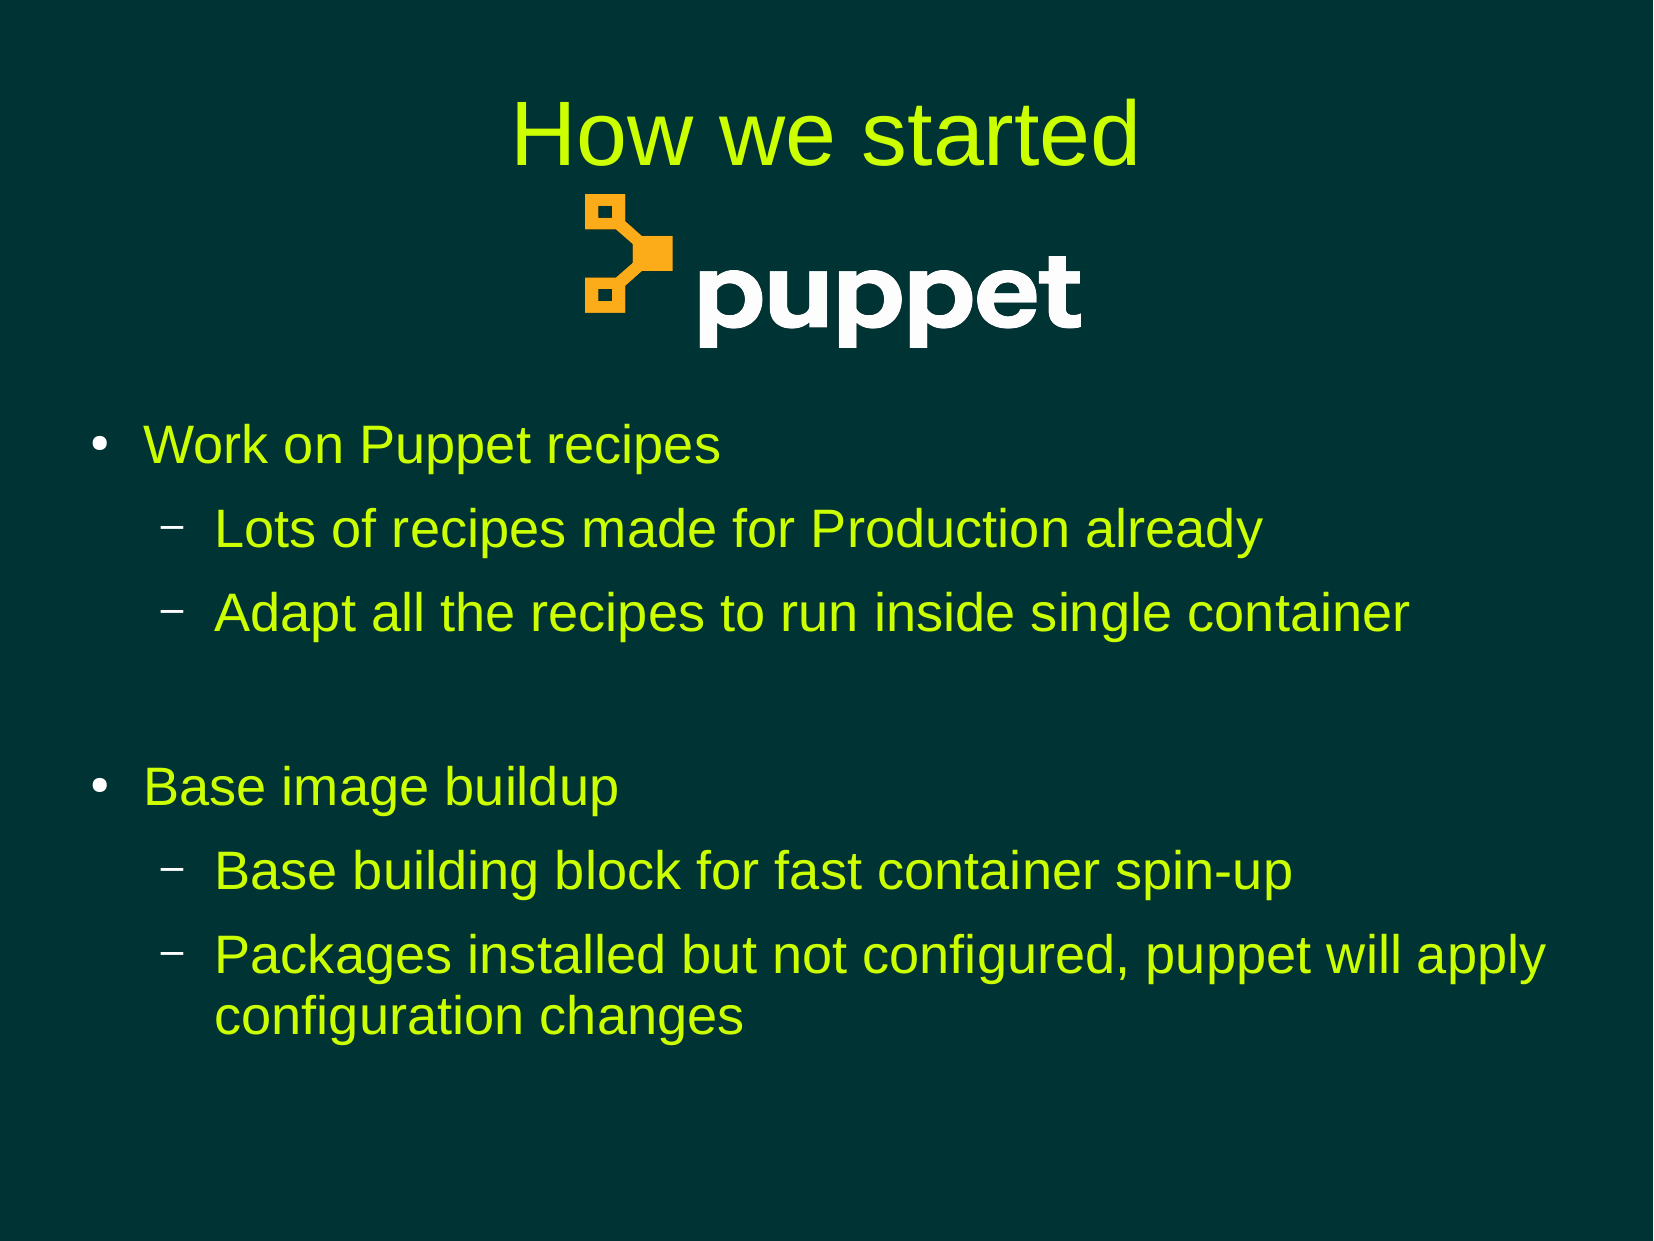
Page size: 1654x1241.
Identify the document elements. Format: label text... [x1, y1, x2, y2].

title How we started [82, 30, 1571, 238]
picture [585, 194, 1081, 349]
list Work on Puppet recipes Lots of recipes made for Production already Adapt all the recipes to run inside single container Base image buildup Base building block for fast container spin-up Packages installed but not configured, puppet will apply configuration changes [72, 414, 1561, 1241]
